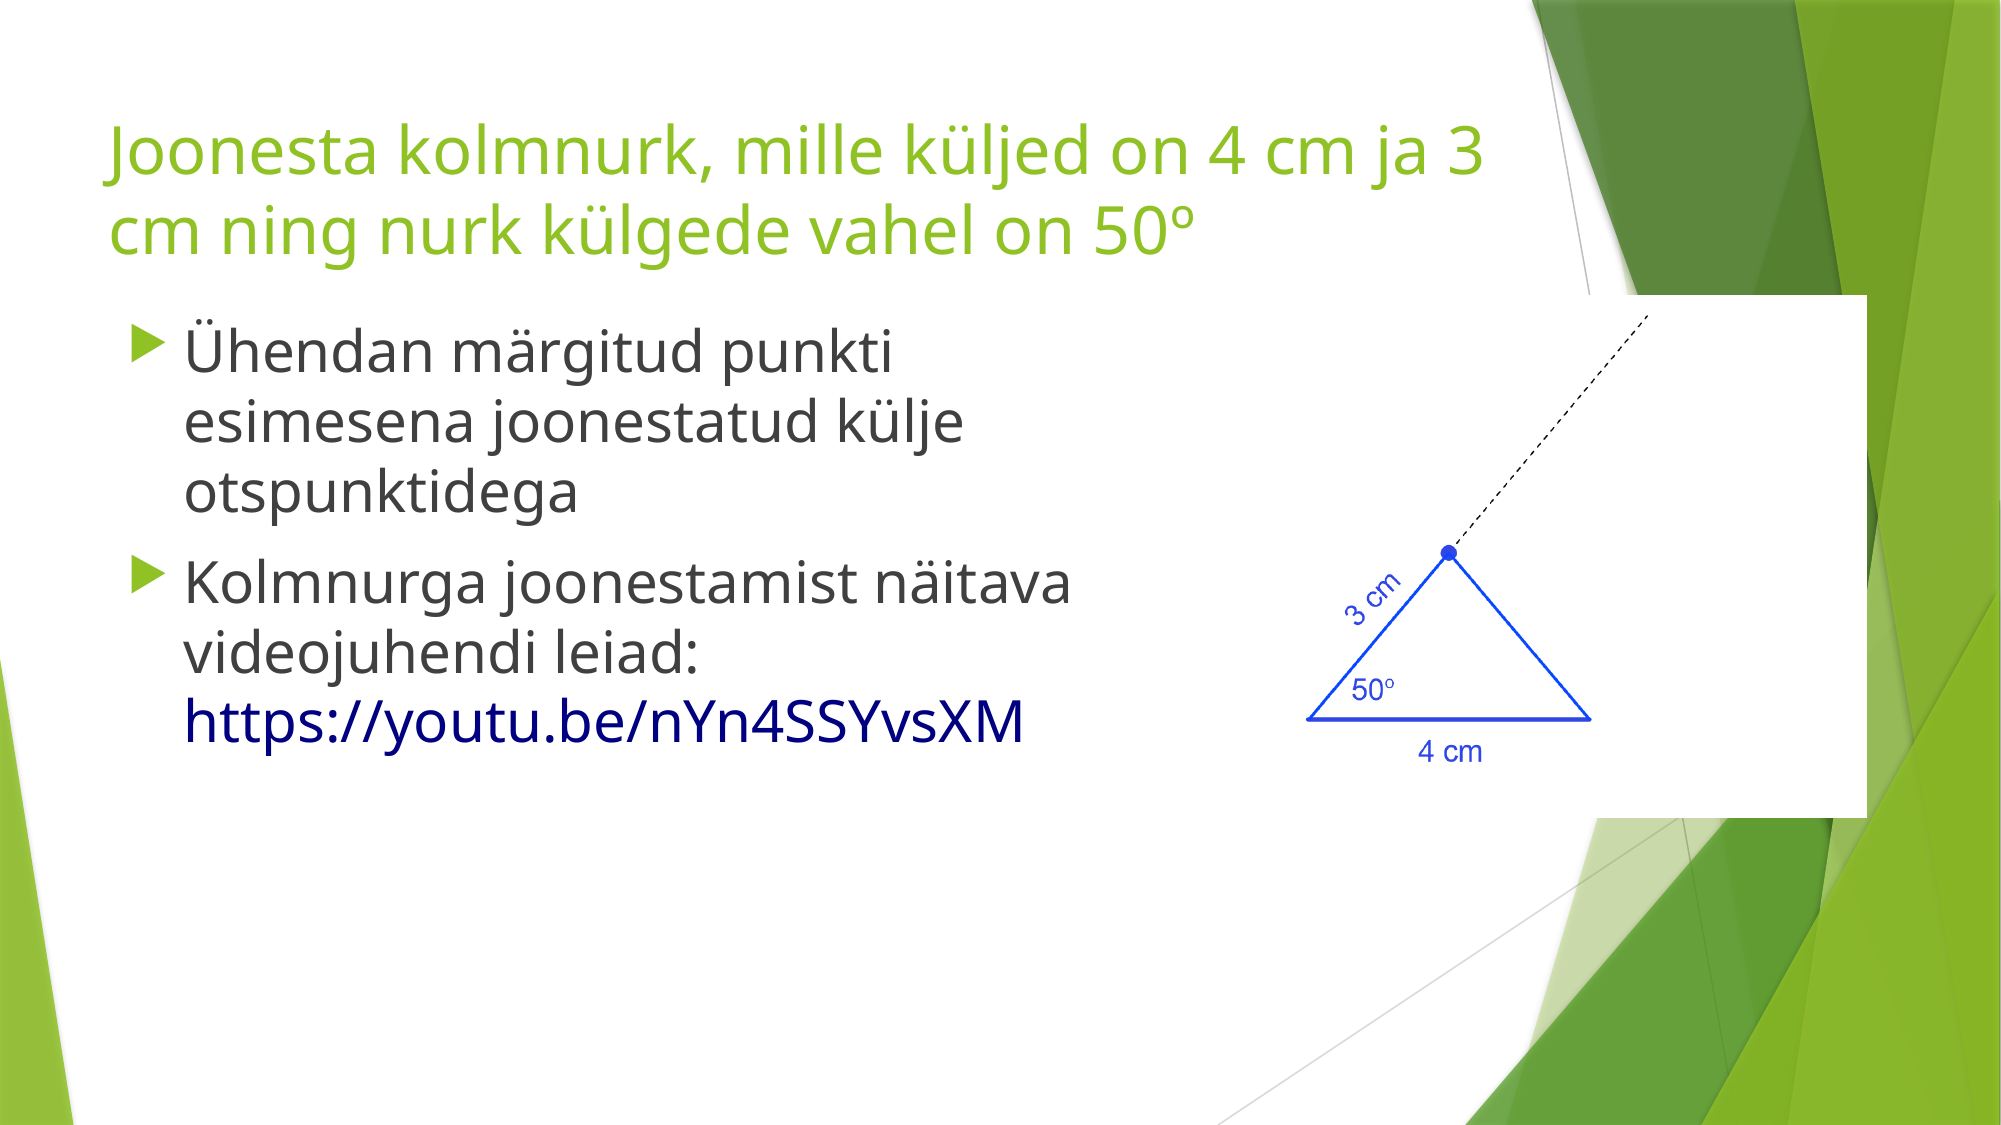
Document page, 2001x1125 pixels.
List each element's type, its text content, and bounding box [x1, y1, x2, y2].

picture [1269, 295, 1867, 818]
title Joonesta kolmnurk, mille küljed on 4 cm ja 3 cm ning nurk külgede vahel on 50º [93, 99, 1607, 237]
list Ühendan märgitud punkti esimesena joonestatud külje otspunktidega Kolmnurga joonestamist näitava videojuhendi leiad: https://youtu.be/nYn4SSYvsXM [112, 307, 1183, 1092]
